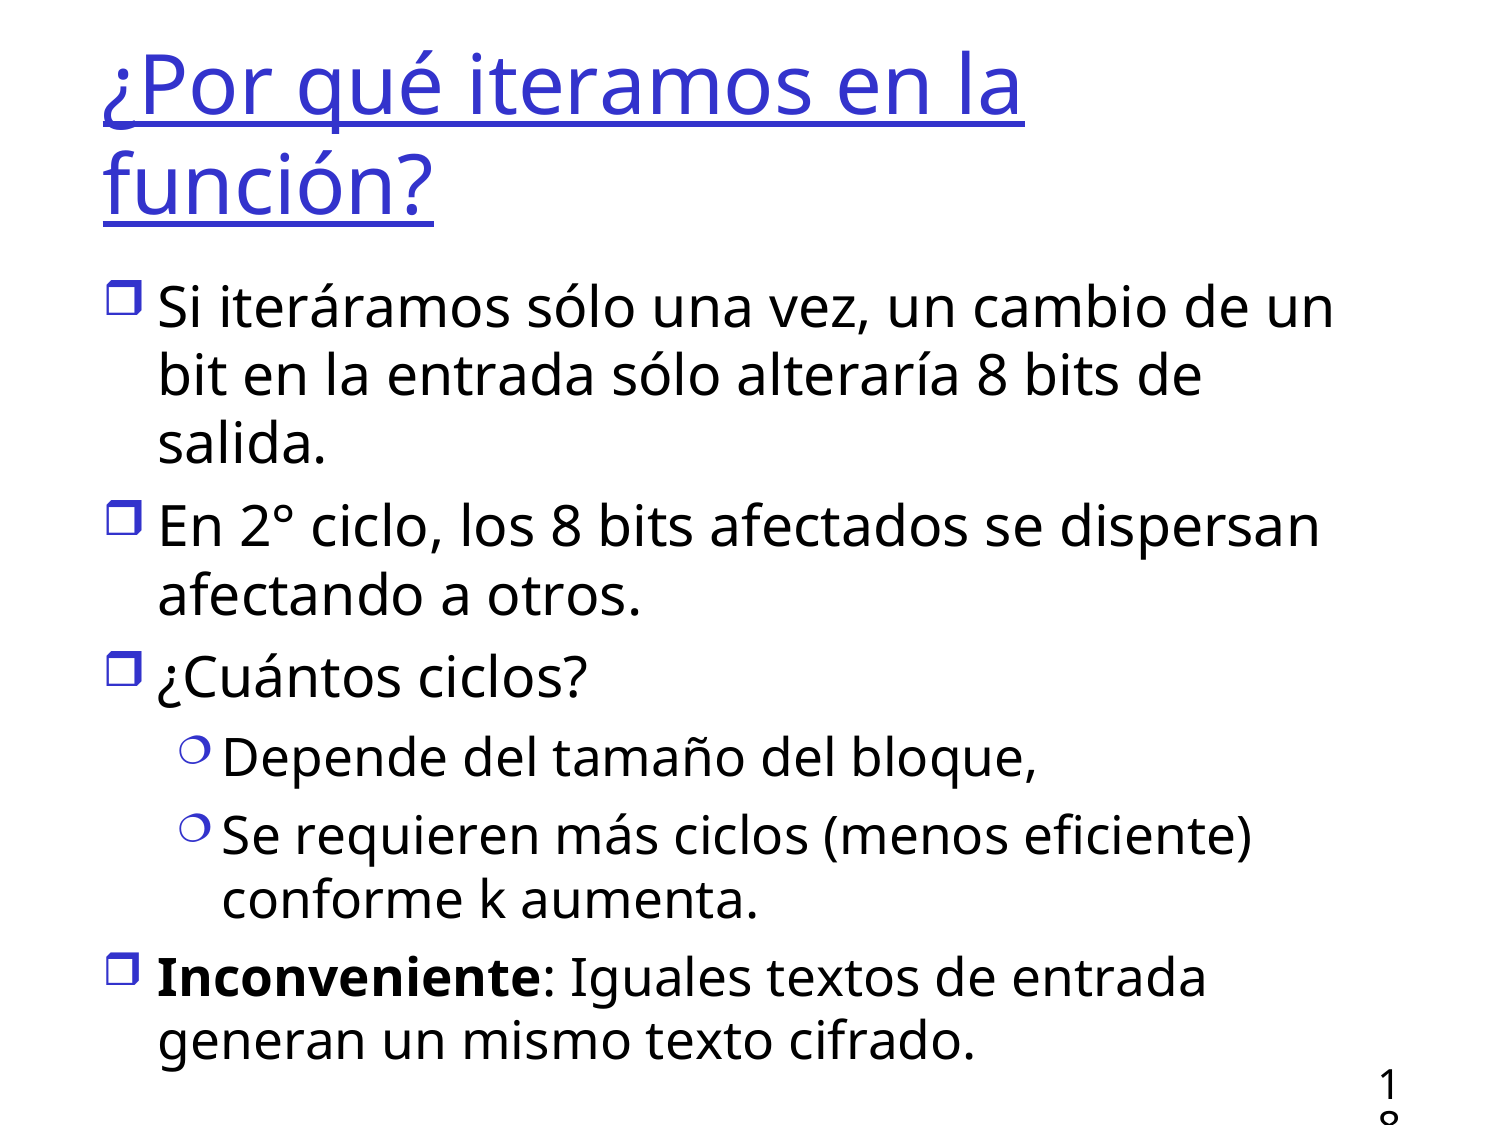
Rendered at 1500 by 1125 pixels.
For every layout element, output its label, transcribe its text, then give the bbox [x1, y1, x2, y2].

title ¿Por qué iteramos en la función? [87, 23, 1363, 239]
list Si iteráramos sólo una vez, un cambio de un bit en la entrada sólo alteraría 8 bits de salida. En 2° ciclo, los 8 bits afectados se dispersan afectando a otros. ¿Cuántos ciclos? Depende del tamaño del bloque, Se requieren más ciclos (menos eficiente) conforme k aumenta. Inconveniente: Iguales textos de entrada generan un mismo texto cifrado. [87, 262, 1363, 1080]
